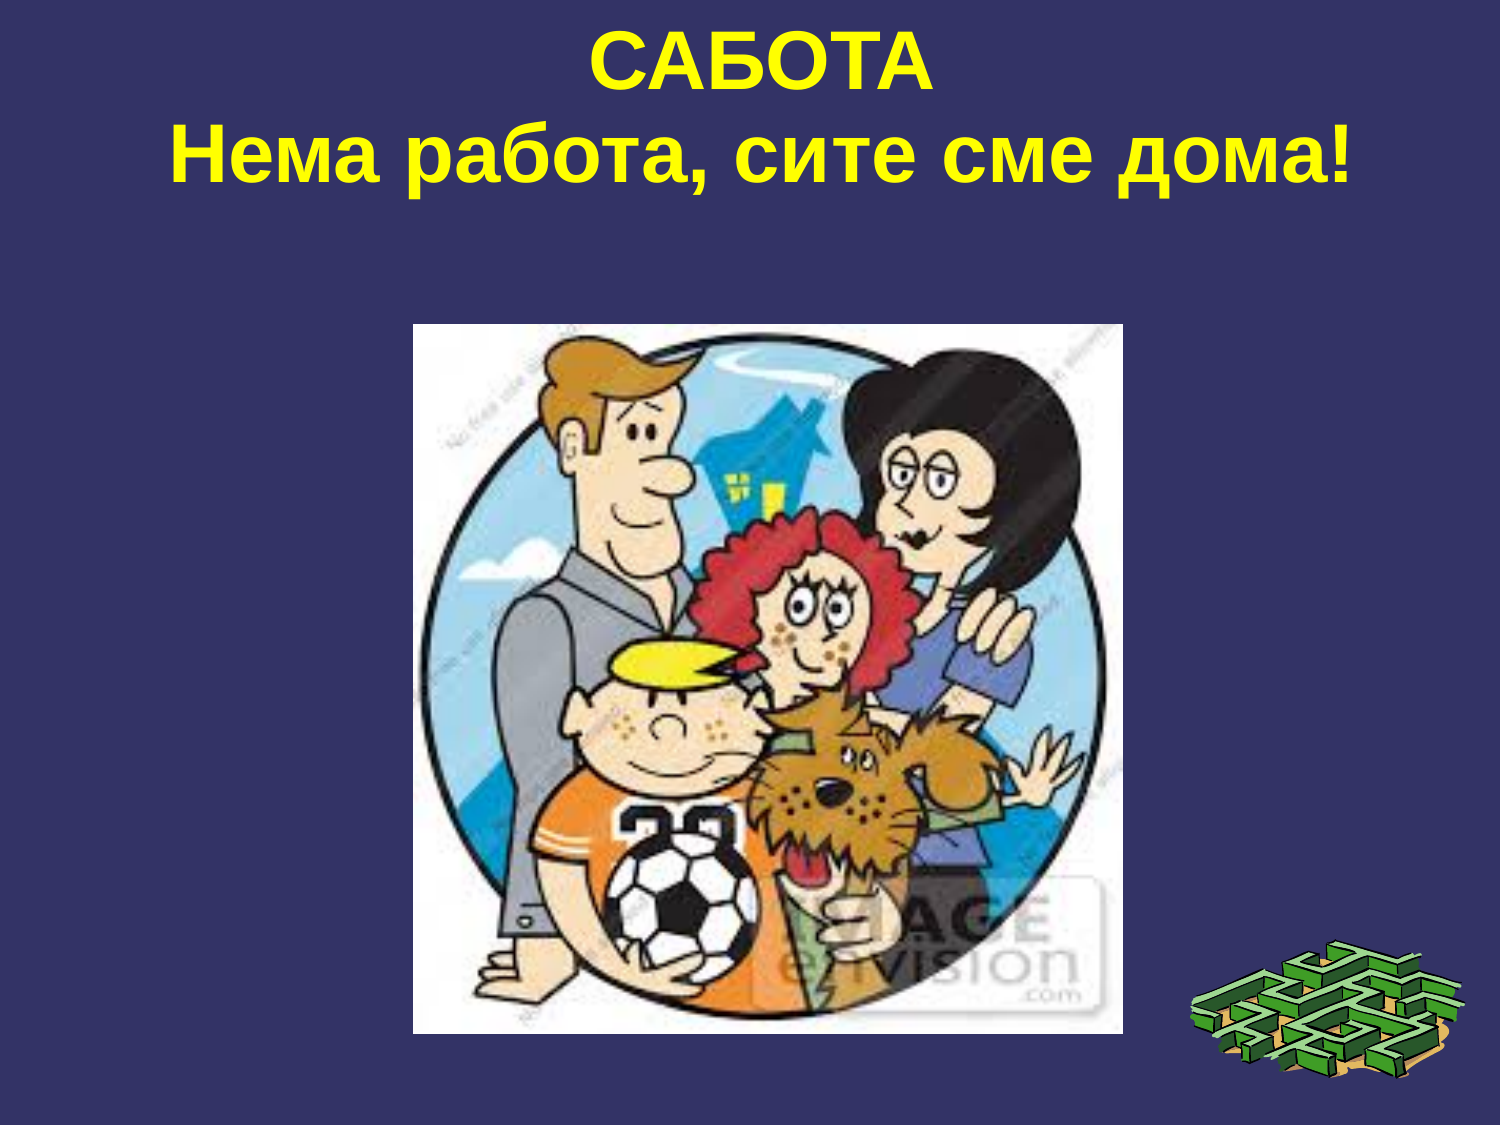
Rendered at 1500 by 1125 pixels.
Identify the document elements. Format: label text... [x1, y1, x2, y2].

text_box САБОТА Нема работа, сите сме дома! [147, 6, 1377, 237]
picture [413, 324, 1123, 1034]
